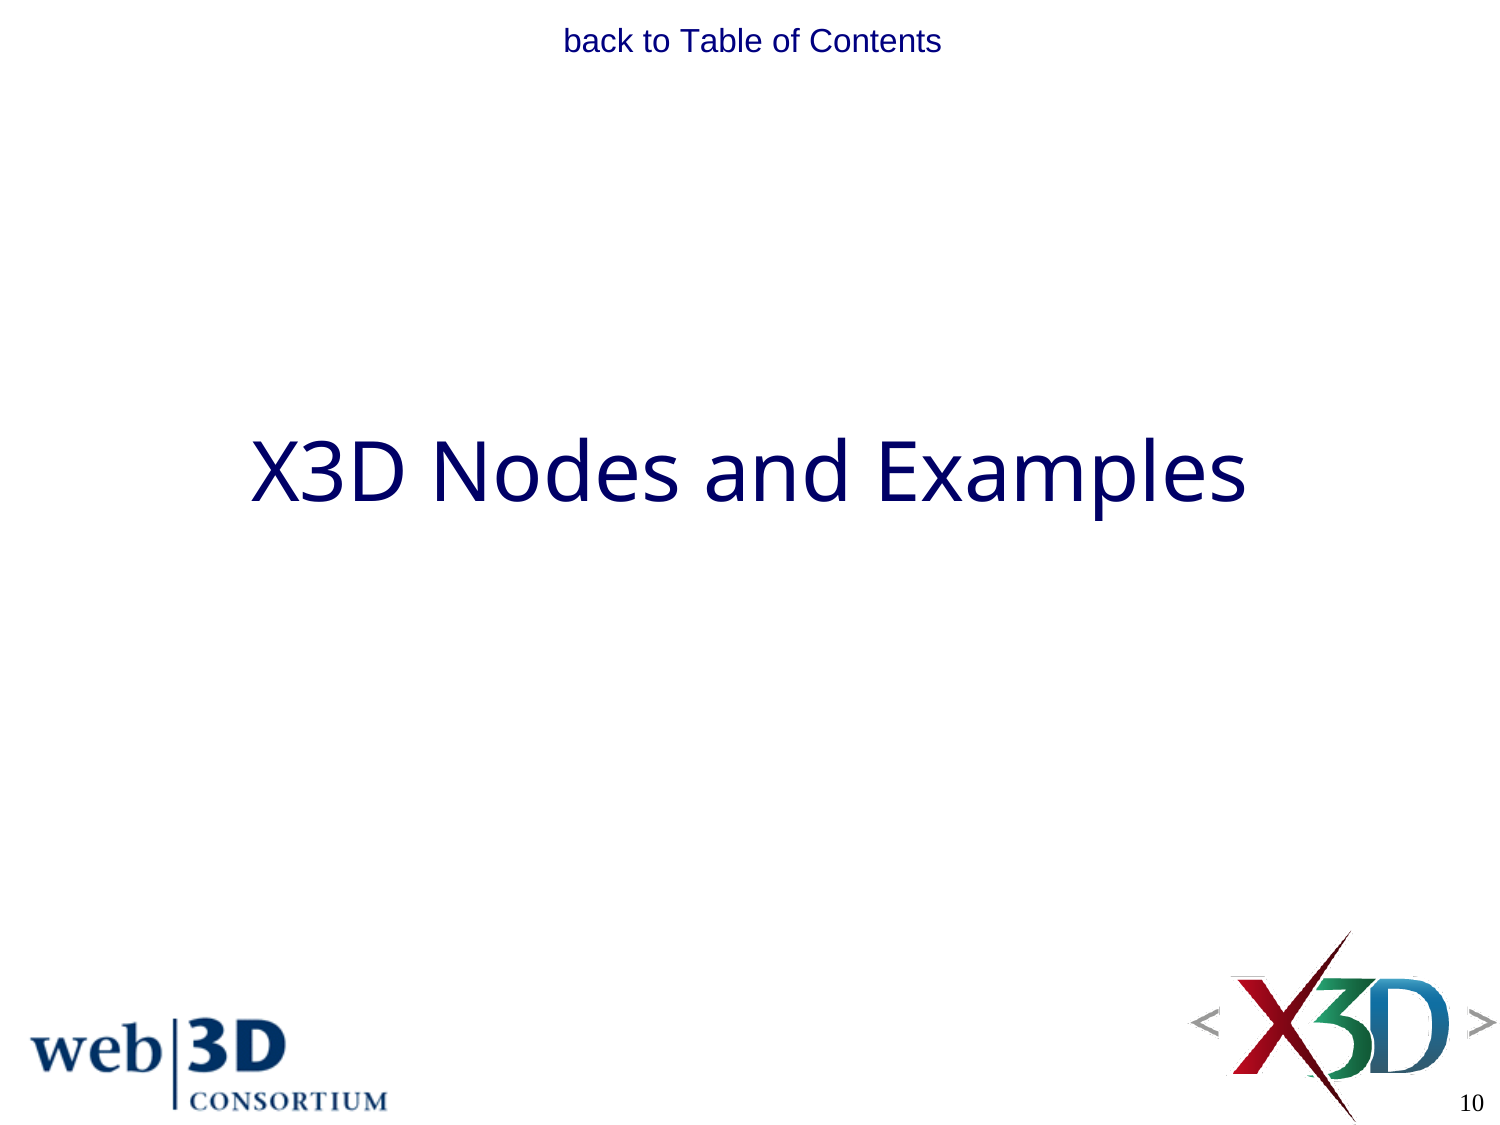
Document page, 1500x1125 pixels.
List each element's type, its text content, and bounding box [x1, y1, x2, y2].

text_box back to Table of Contents [548, 14, 958, 68]
picture [12, 1009, 413, 1121]
title X3D Nodes and Examples [112, 374, 1388, 563]
picture [1187, 926, 1500, 1125]
